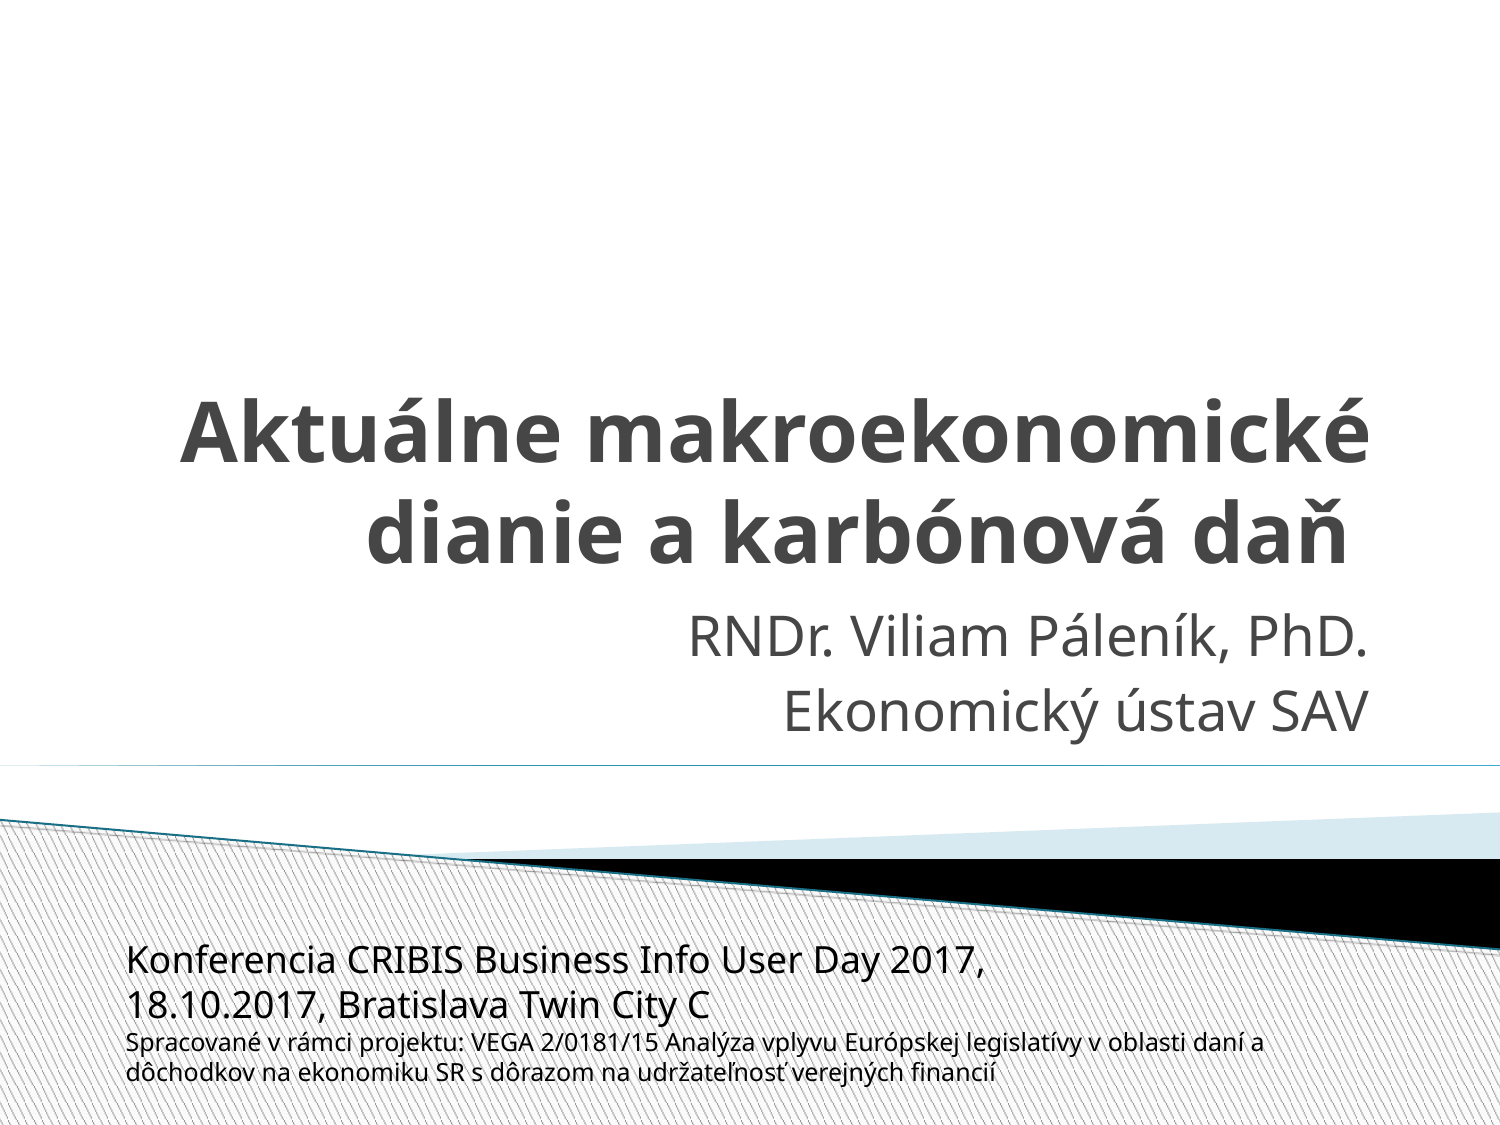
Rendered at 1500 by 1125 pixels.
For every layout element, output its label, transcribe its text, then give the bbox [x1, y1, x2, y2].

picture [0, 821, 1500, 1125]
subtitle RNDr. Viliam Páleník, PhD. Ekonomický ústav SAV [112, 592, 1388, 790]
text_box Konferencia CRIBIS Business Info User Day 2017, 18.10.2017, Bratislava Twin City C Spracované v rámci projektu: VEGA 2/0181/15 Analýza vplyvu Európskej legislatívy v oblasti daní a dôchodkov na ekonomiku SR s dôrazom na udržateľnosť verejných financií [110, 928, 1411, 1094]
title Aktuálne makroekonomické dianie a karbónová daň [112, 287, 1388, 588]
